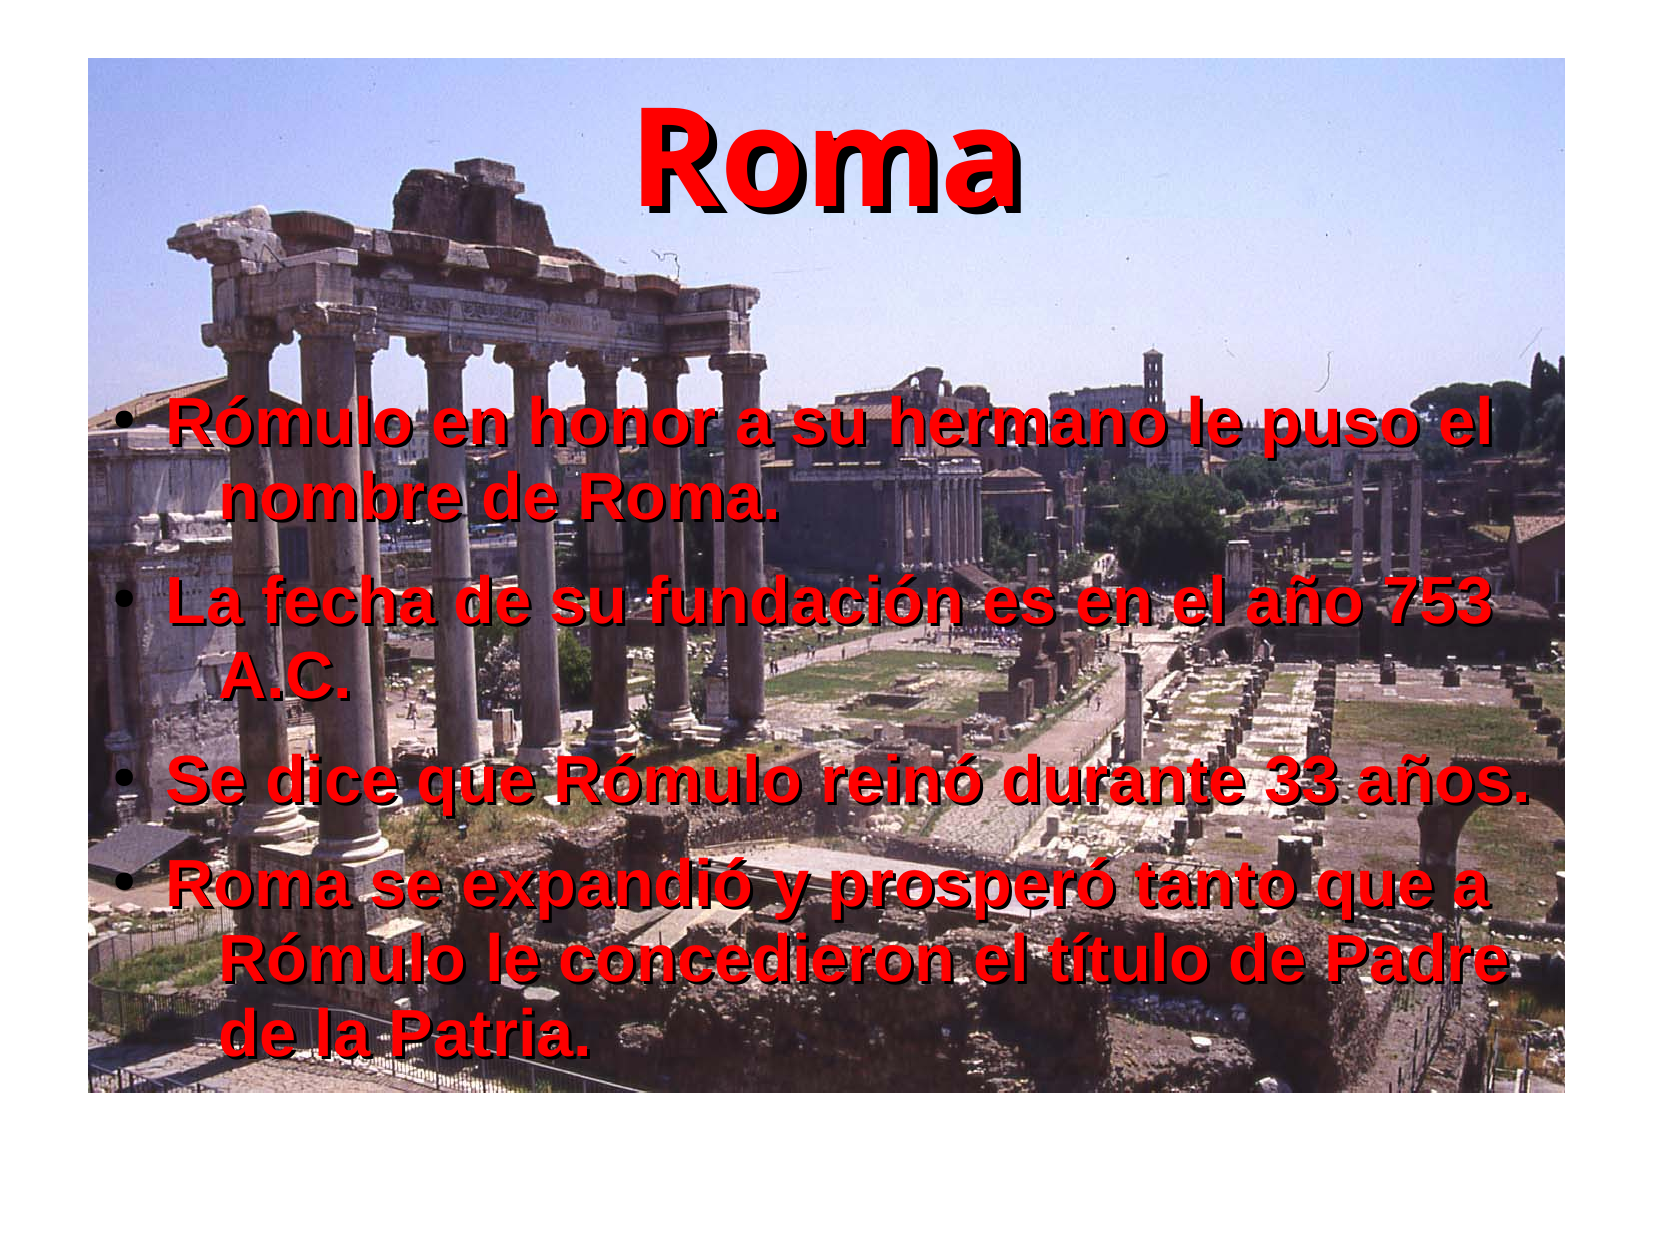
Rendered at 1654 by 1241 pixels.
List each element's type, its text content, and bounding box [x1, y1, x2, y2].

list Rómulo en honor a su hermano le puso el nombre de Roma. La fecha de su fundación es en el año 753 A.C. Se dice que Rómulo reinó durante 33 años. Roma se expandió y prosperó tanto que a Rómulo le concedieron el título de Padre de la Patria. [76, 383, 1565, 1203]
title Roma [82, 49, 1571, 257]
picture [88, 257, 1565, 383]
